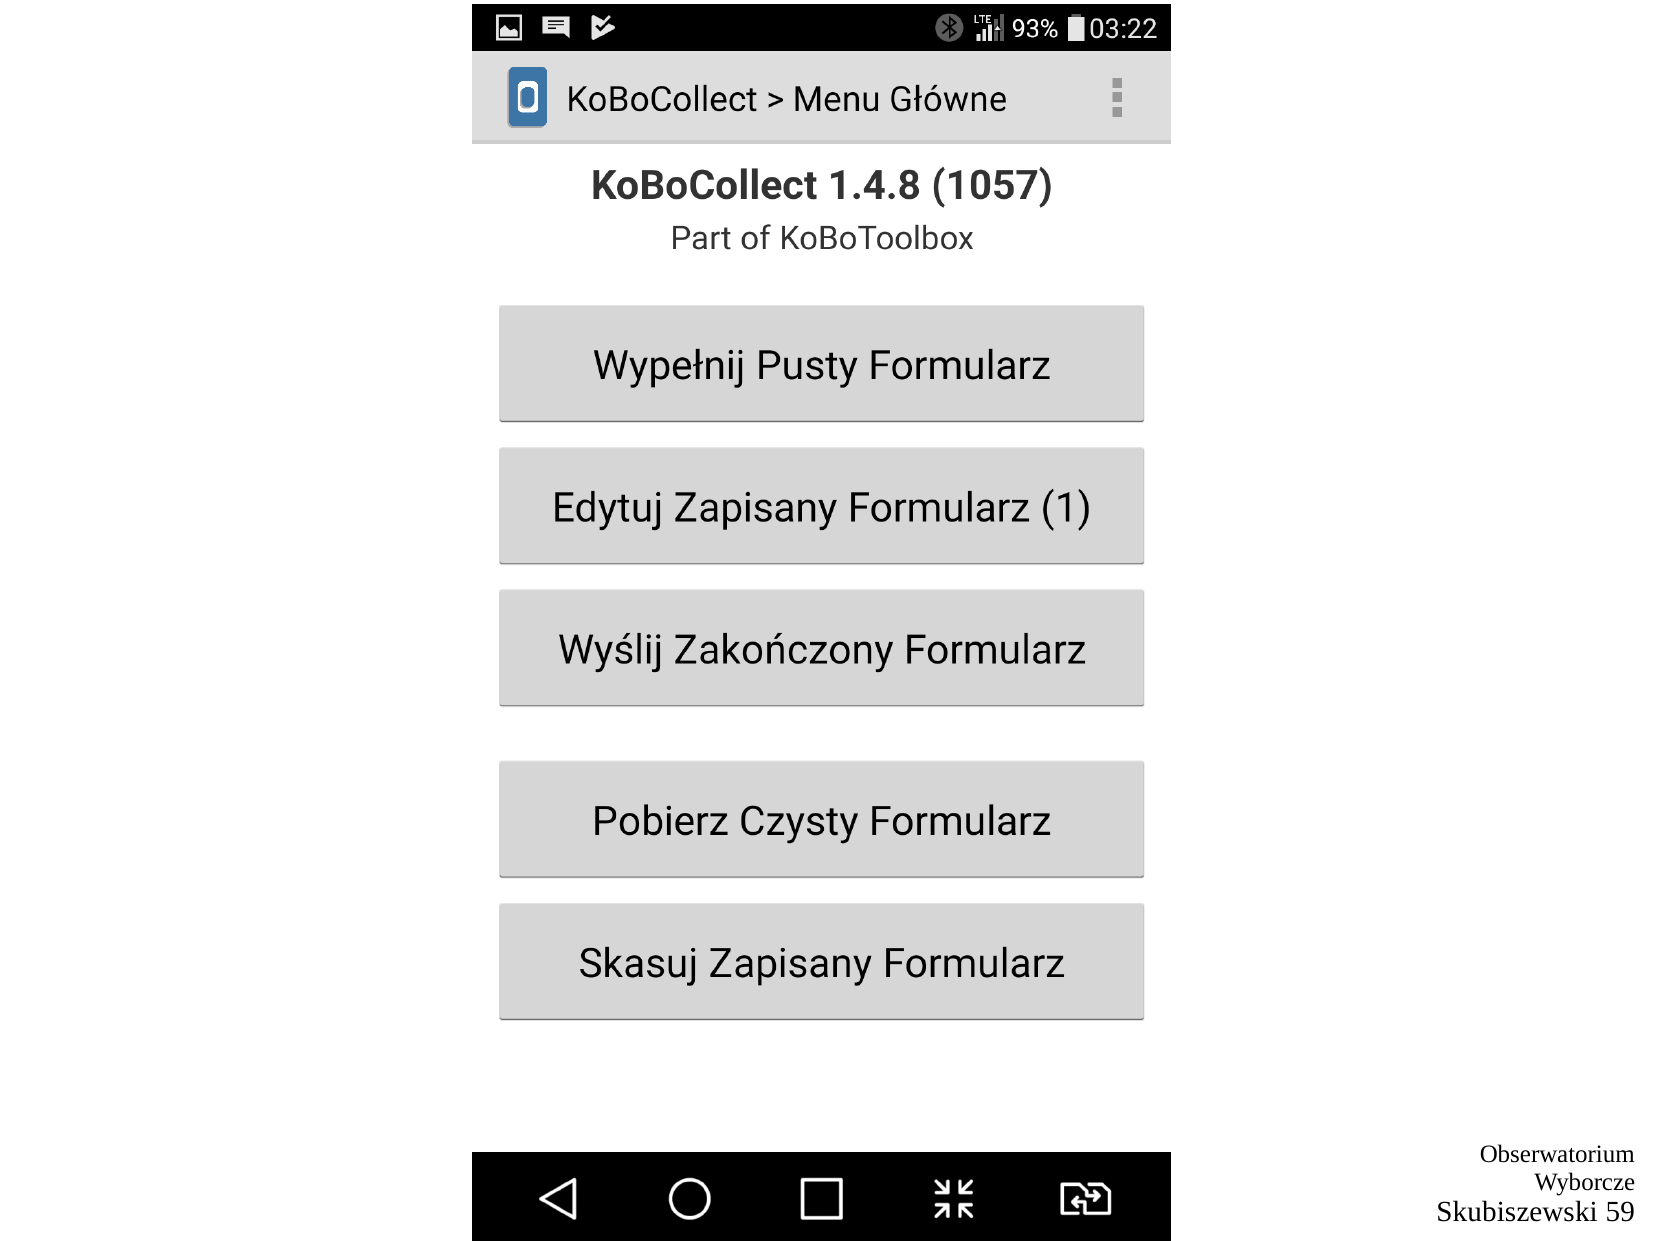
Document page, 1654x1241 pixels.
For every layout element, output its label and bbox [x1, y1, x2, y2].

picture [472, 4, 1171, 1241]
